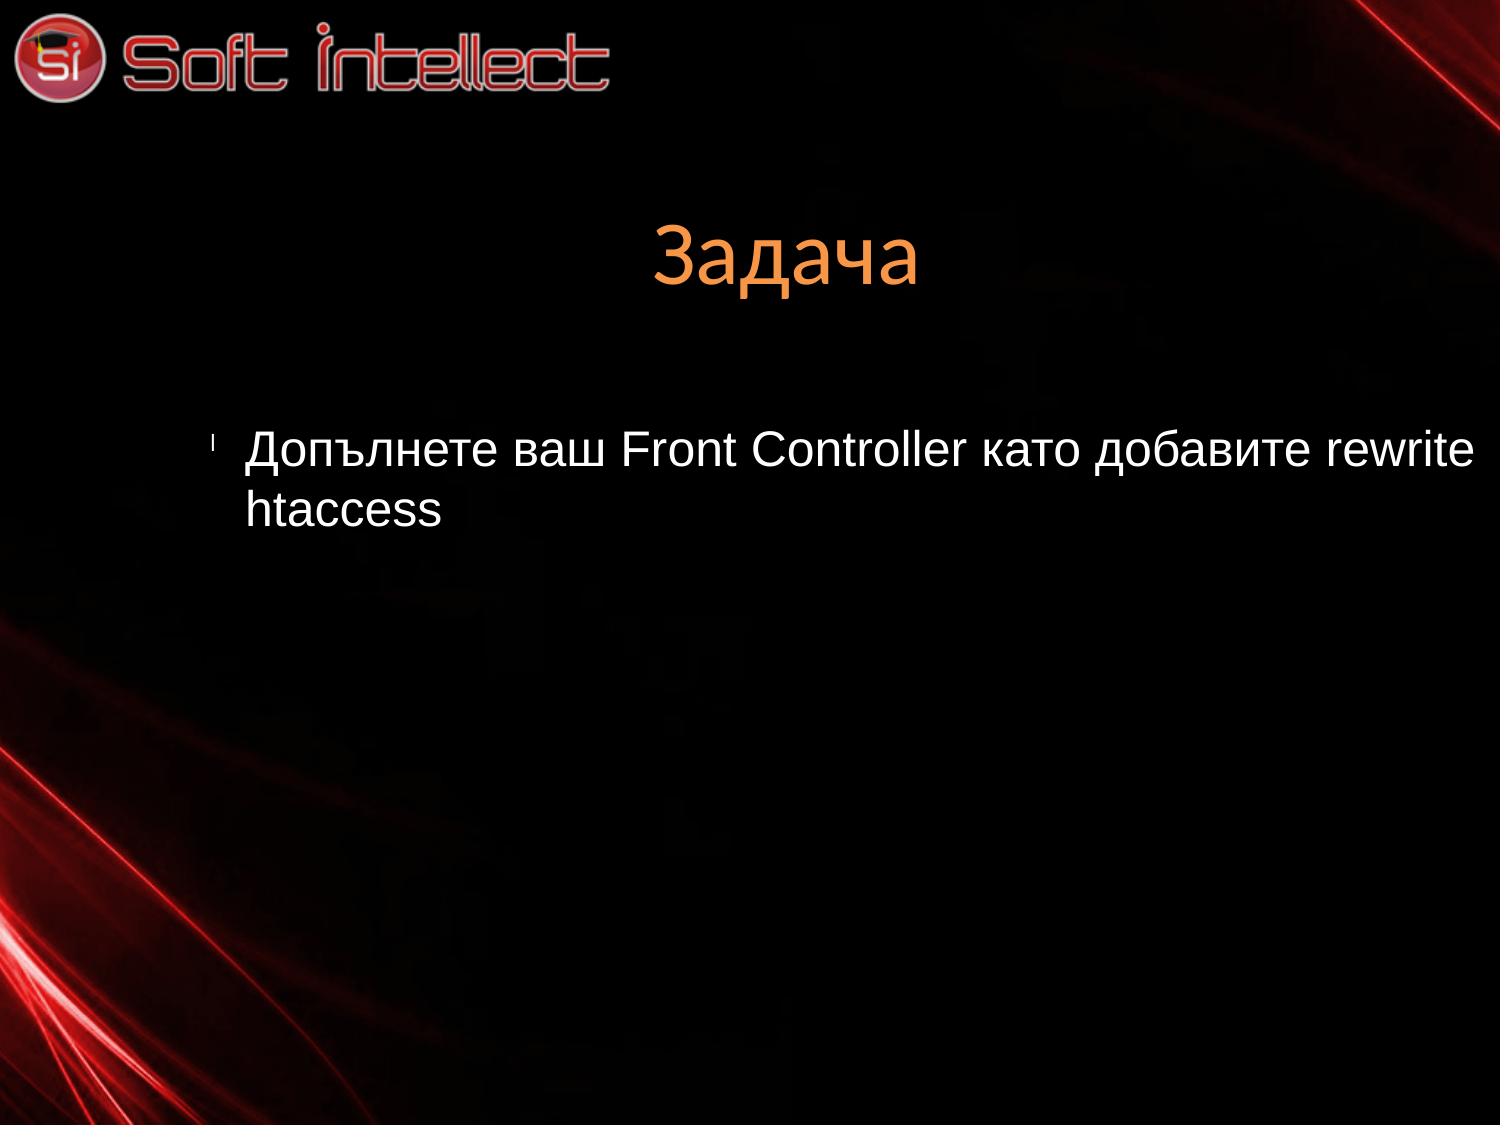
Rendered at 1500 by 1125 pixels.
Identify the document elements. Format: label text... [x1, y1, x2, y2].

picture [0, 0, 1500, 1125]
text_box Задача [150, 127, 1425, 368]
text_box Допълнете ваш Front Controller като добавите rewrite htaccess [195, 408, 1500, 1125]
